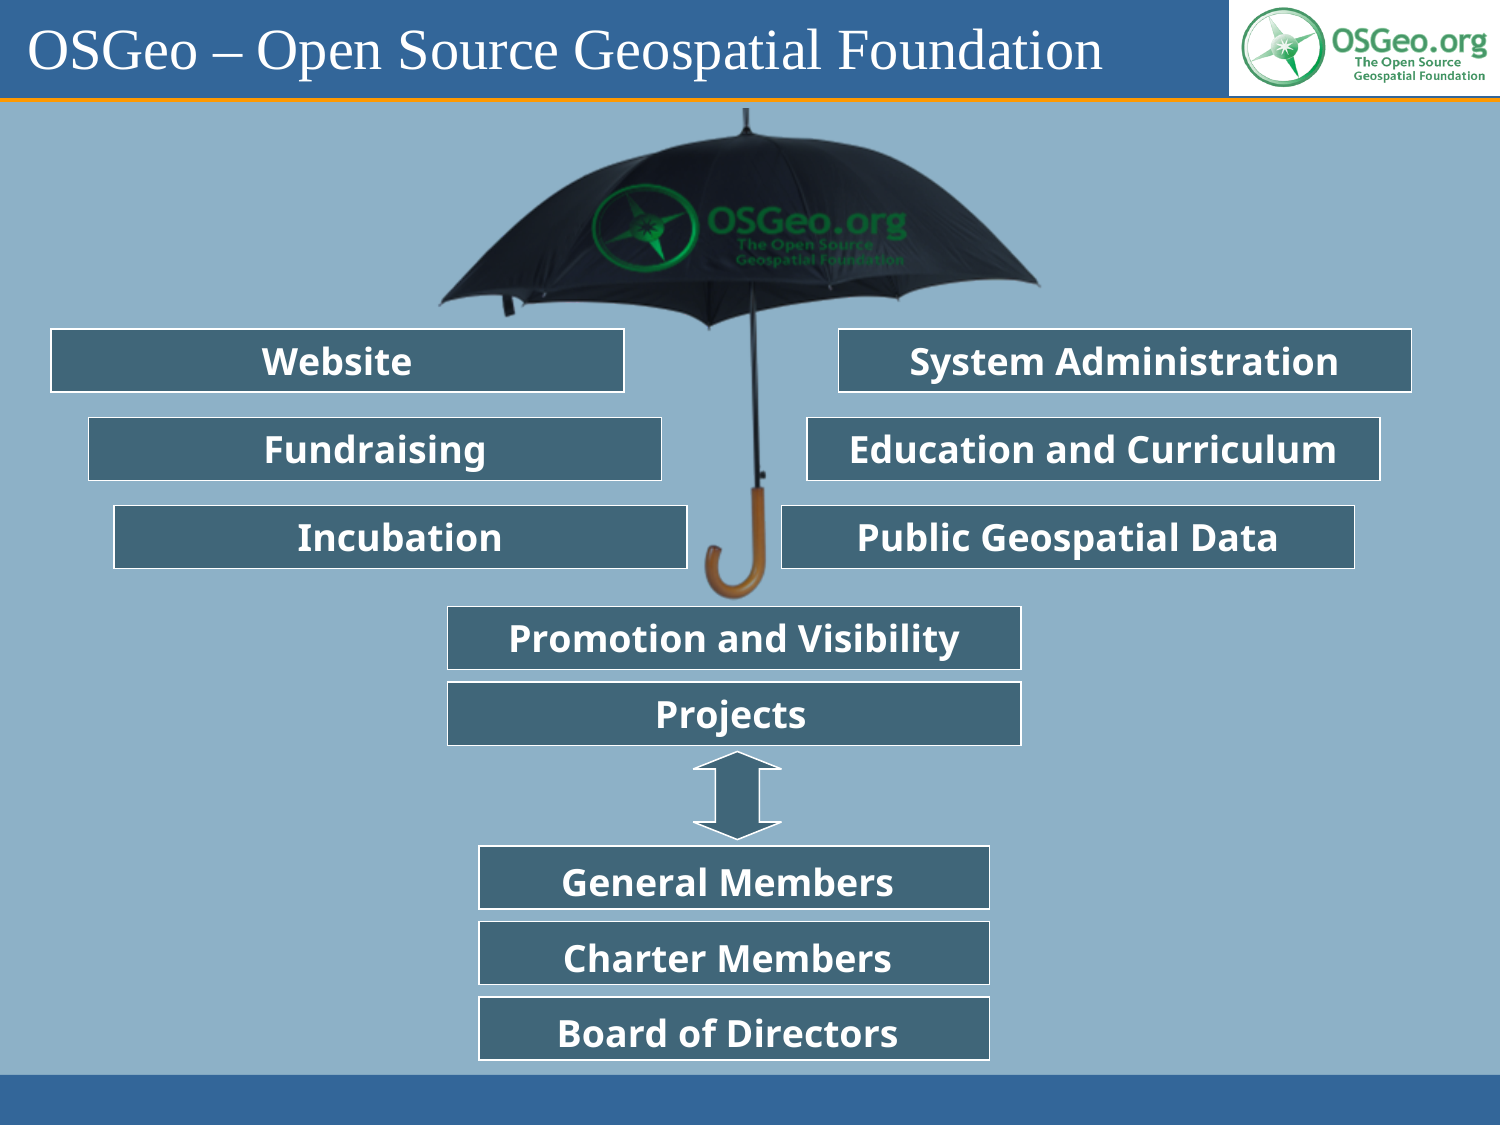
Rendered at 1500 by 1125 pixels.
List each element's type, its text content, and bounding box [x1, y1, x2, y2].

text_box [693, 751, 782, 840]
text_box System Administration [838, 329, 1412, 393]
text_box Website [50, 329, 624, 393]
text_box Fundraising [88, 417, 662, 481]
title OSGeo – Open Source Geospatial Foundation [12, 0, 1138, 100]
text_box General Members [479, 846, 990, 909]
text_box Projects [447, 682, 1021, 746]
picture [1228, 0, 1500, 97]
text_box Promotion and Visibility [447, 606, 1021, 670]
text_box Board of Directors [479, 997, 990, 1060]
text_box Charter Members [479, 921, 990, 985]
text_box Incubation [113, 505, 687, 569]
picture [434, 108, 1046, 601]
text_box Education and Curriculum [806, 417, 1380, 481]
text_box Public Geospatial Data [781, 505, 1355, 569]
